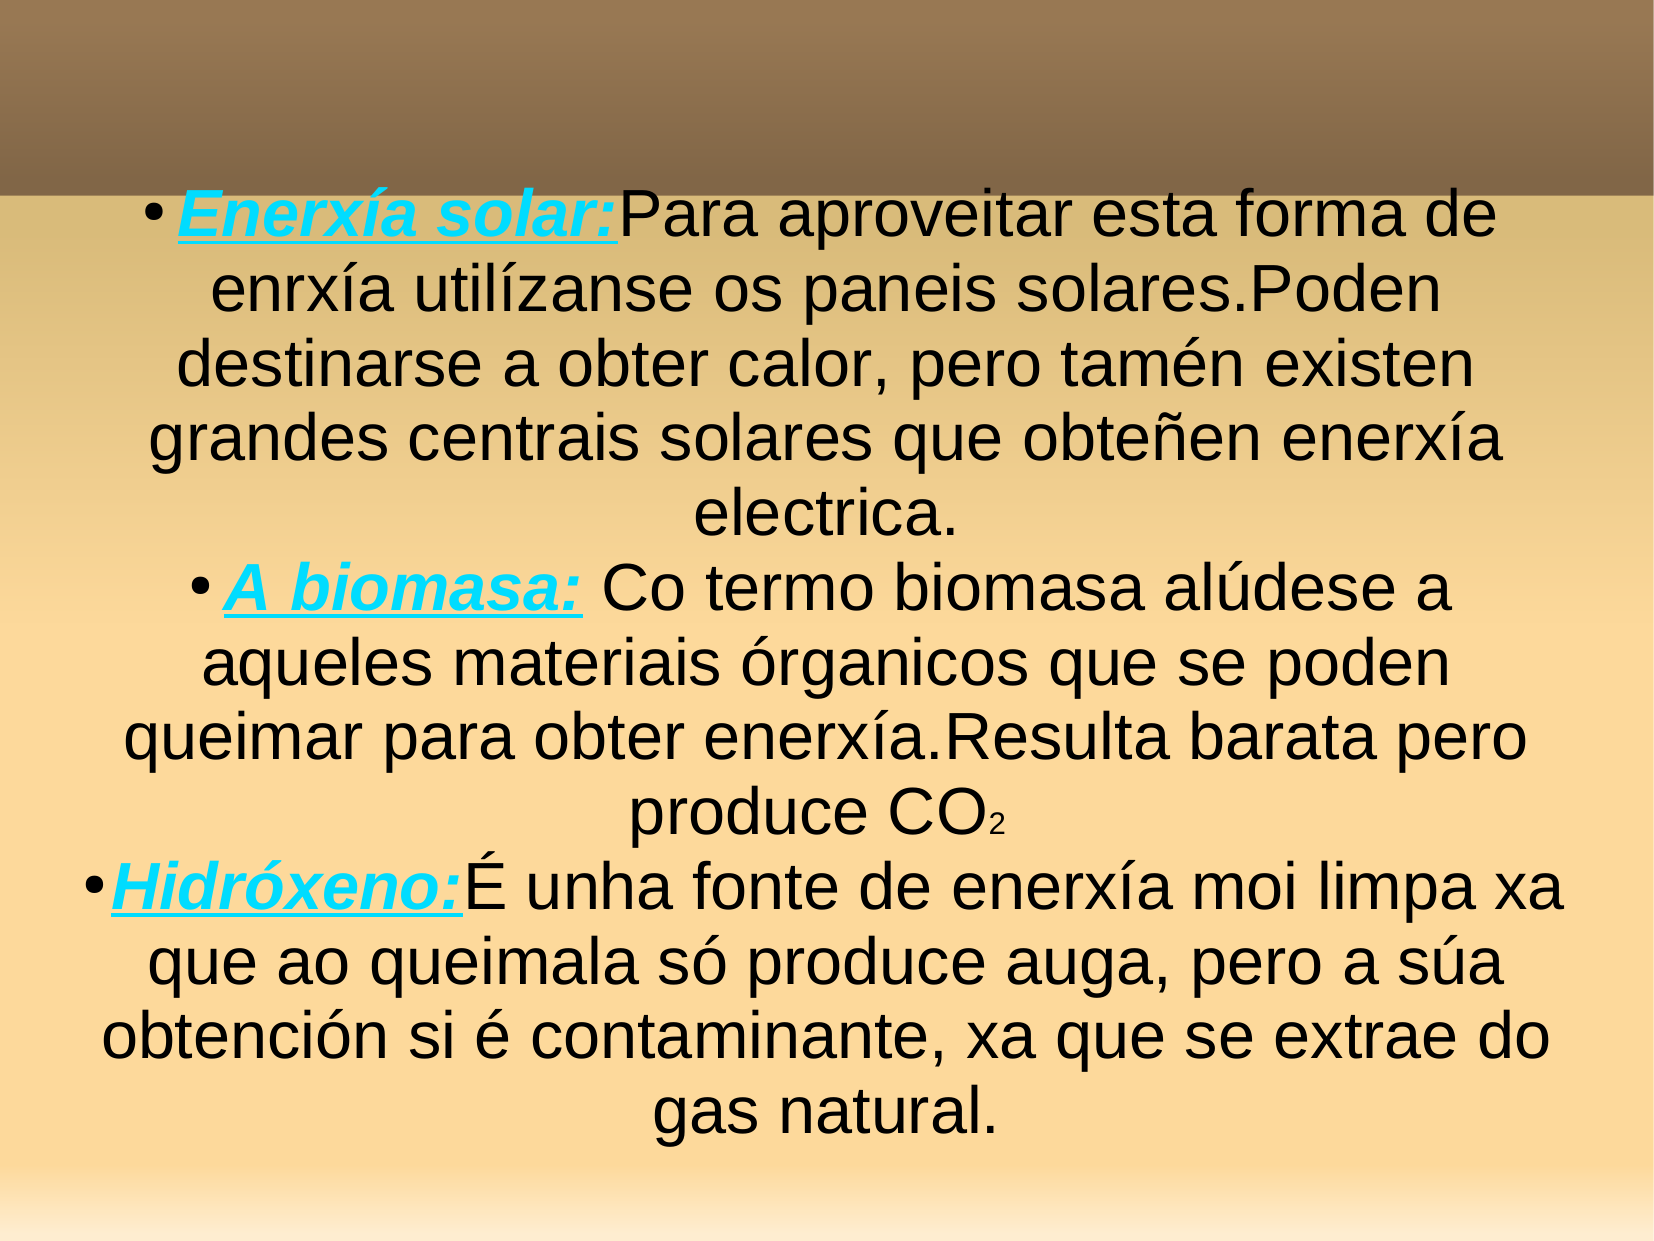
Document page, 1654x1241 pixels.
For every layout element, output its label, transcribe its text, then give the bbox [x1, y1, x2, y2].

picture [0, 0, 1654, 1241]
subtitle Enerxía solar:Para aproveitar esta forma de enrxía utilízanse os paneis solares.Poden destinarse a obter calor, pero tamén existen grandes centrais solares que obteñen enerxía electrica. A biomasa: Co termo biomasa alúdese a aqueles materiais órganicos que se poden queimar para obter enerxía.Resulta barata pero produce CO2 Hidróxeno:É unha fonte de enerxía moi limpa xa que ao queimala só produce auga, pero a súa obtención si é contaminante, xa que se extrae do gas natural. [82, 176, 1571, 1223]
